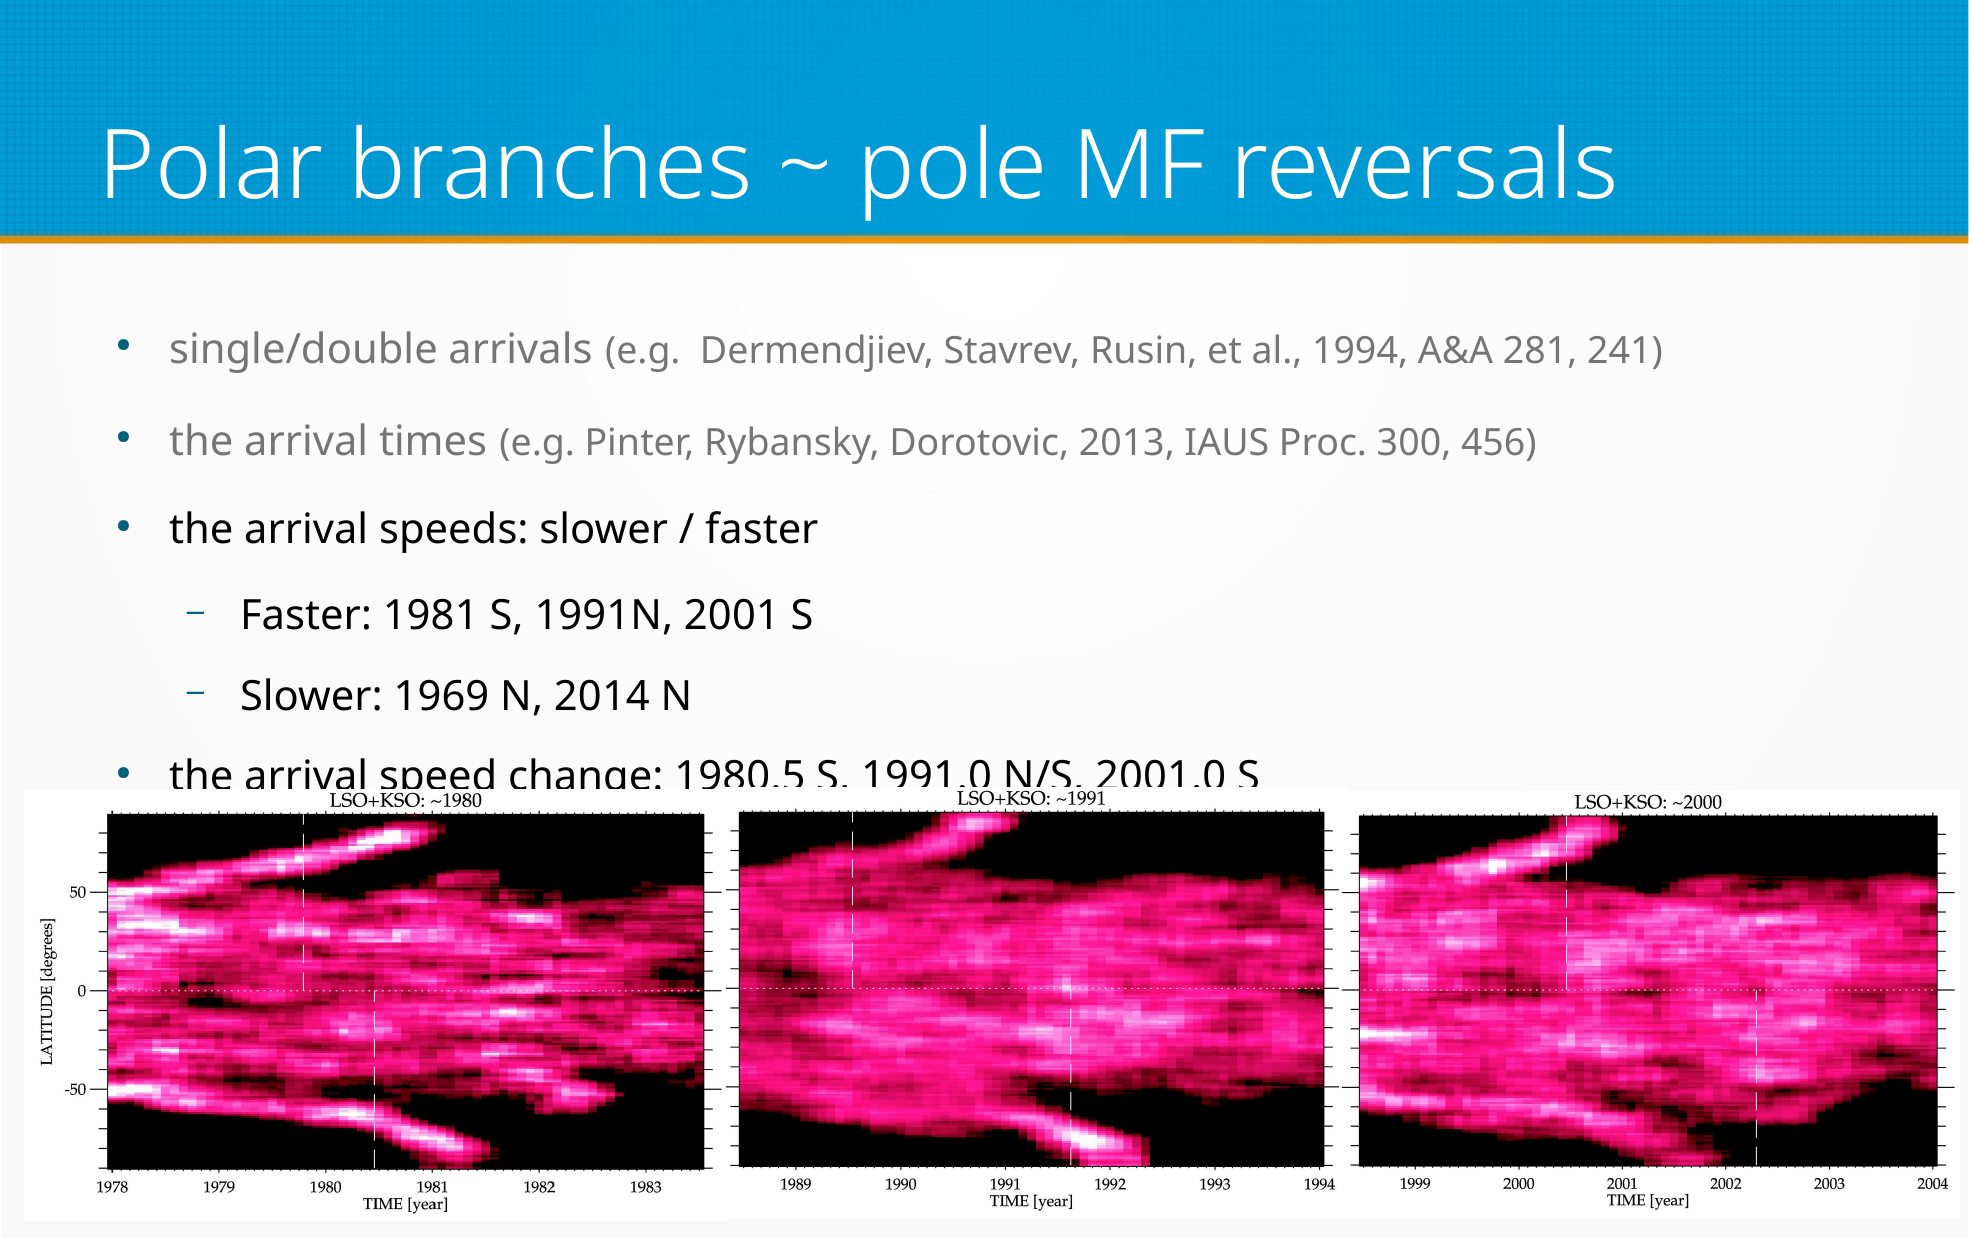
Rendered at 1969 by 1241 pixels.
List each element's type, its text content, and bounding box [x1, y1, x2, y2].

title Polar branches ~ pole MF reversals [98, 19, 1870, 227]
list single/double arrivals (e.g. Dermendjiev, Stavrev, Rusin, et al., 1994, A&A 281, 241) the arrival times (e.g. Pinter, Rybansky, Dorotovic, 2013, IAUS Proc. 300, 456) the arrival speeds: slower / faster Faster: 1981 S, 1991N, 2001 S Slower: 1969 N, 2014 N the arrival speed change: 1980.5 S, 1991.0 N/S, 2001.0 S [98, 315, 1861, 782]
picture [0, 233, 1969, 1241]
